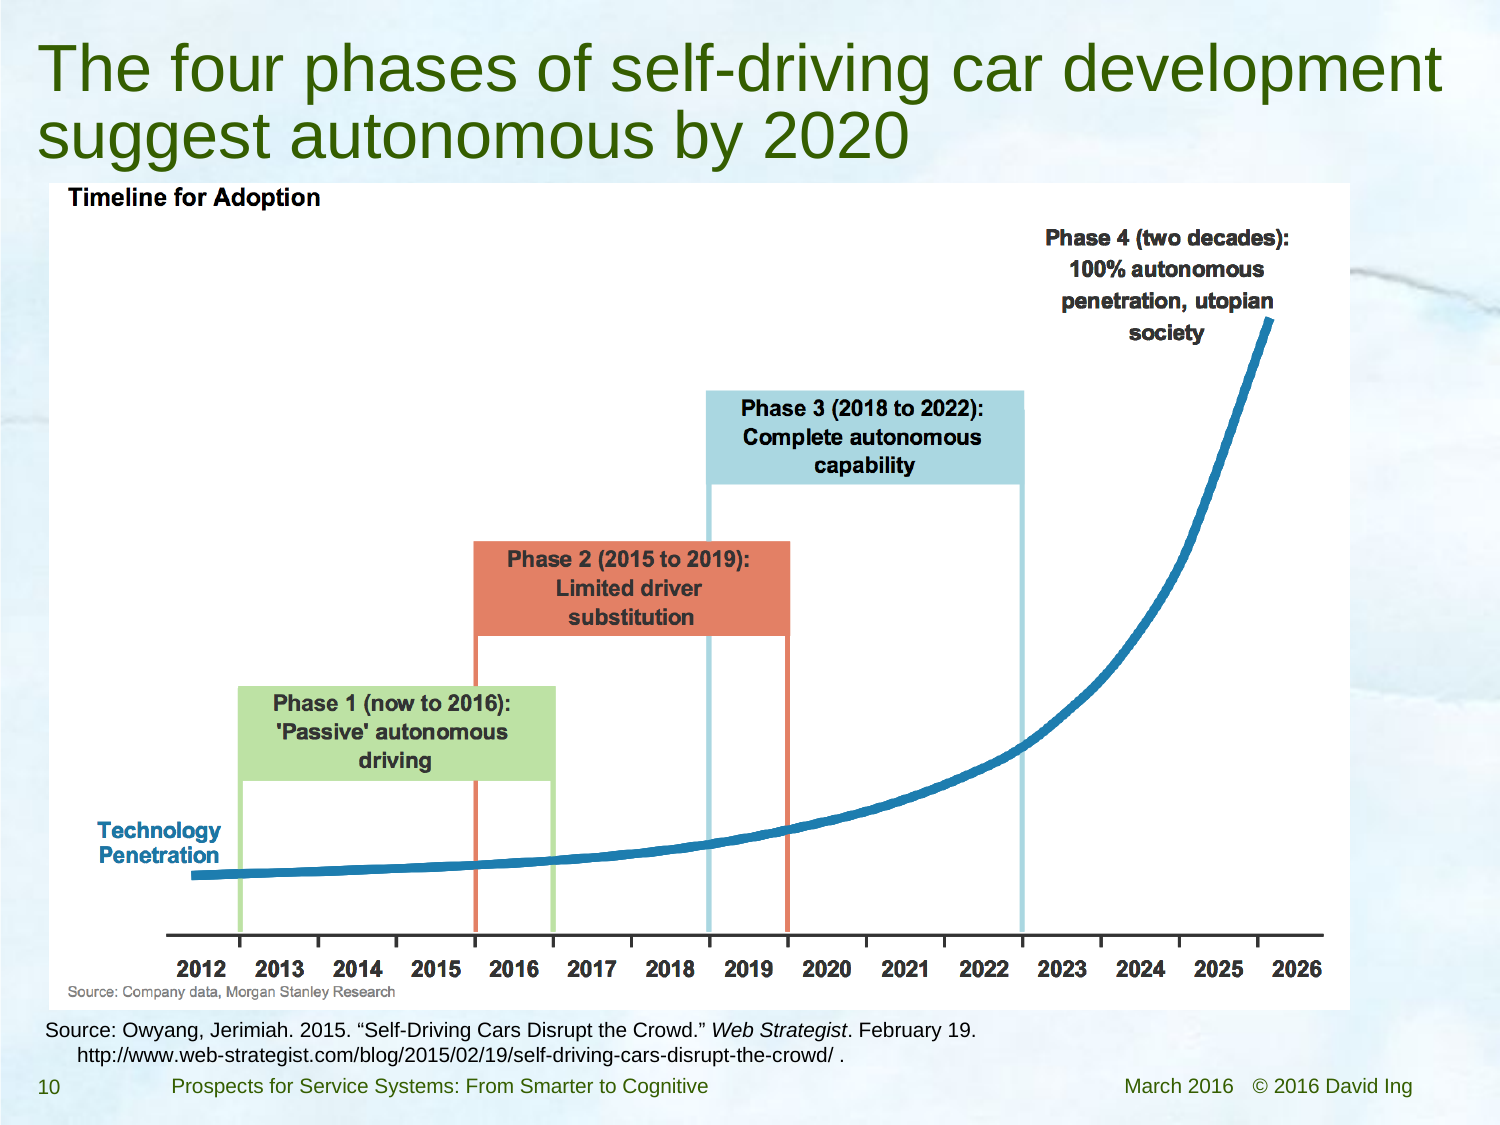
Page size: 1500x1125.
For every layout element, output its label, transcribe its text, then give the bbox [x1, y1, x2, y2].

text_box Source: Owyang, Jerimiah. 2015. “Self-Driving Cars Disrupt the Crowd.” Web Strategist. February 19. http://www.web-strategist.com/blog/2015/02/19/self-driving-cars-disrupt-the-crowd/ . - [30, 1009, 1463, 1077]
picture [0, 0, 1500, 1125]
title The four phases of self-driving car development suggest autonomous by 2020 [37, 37, 1463, 180]
